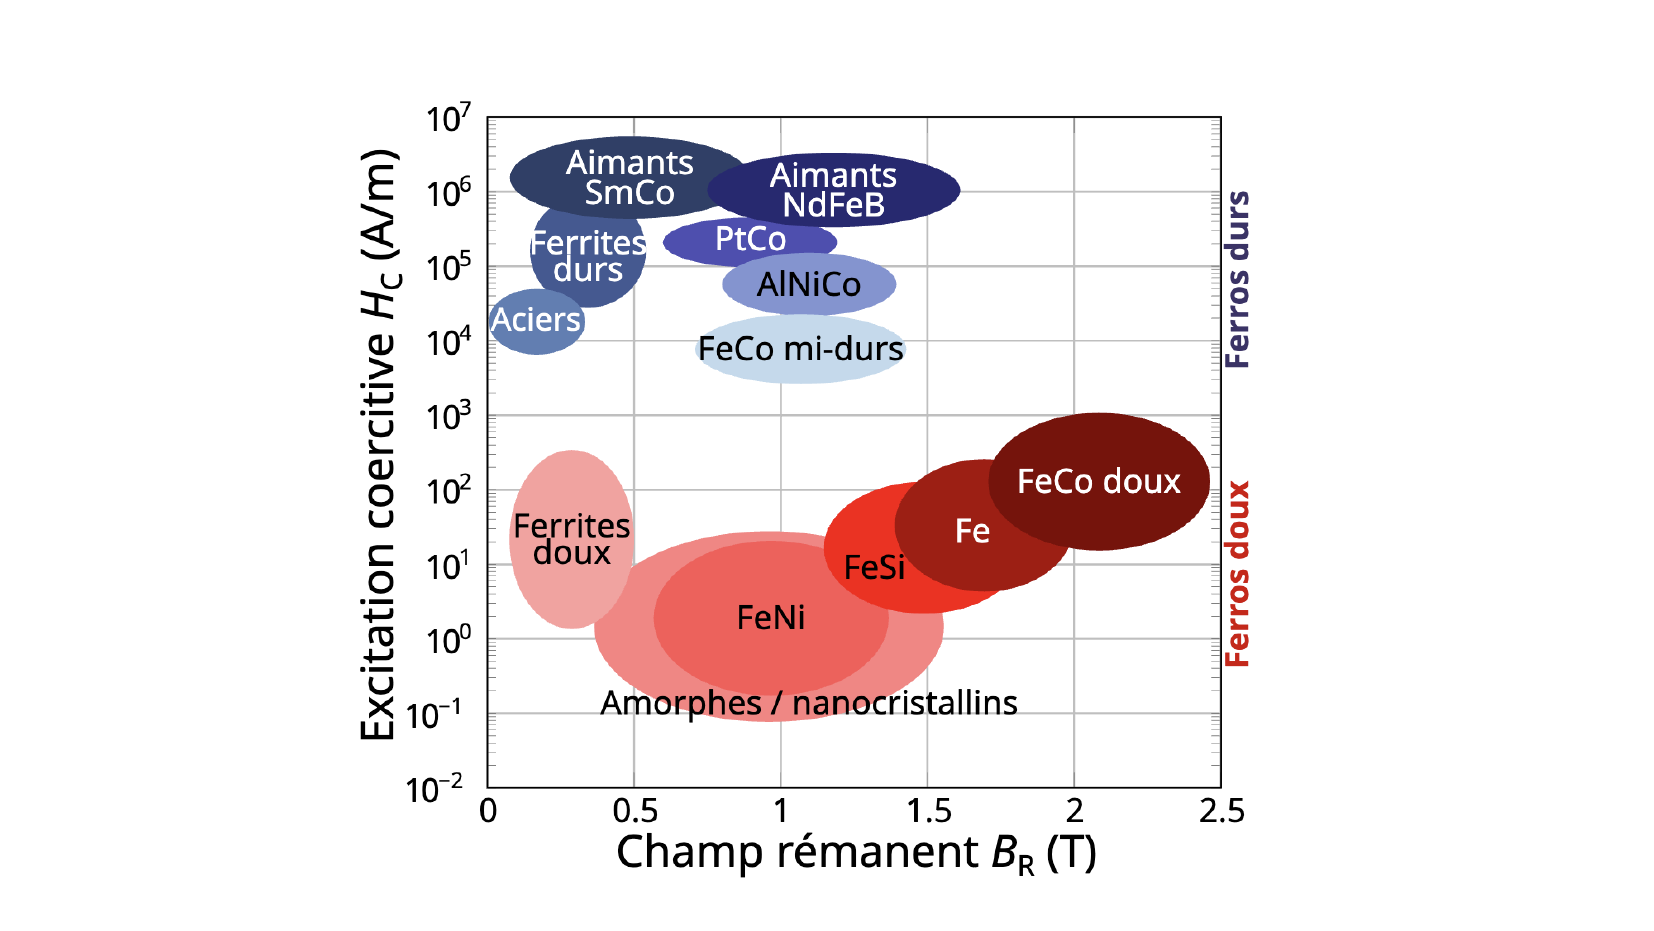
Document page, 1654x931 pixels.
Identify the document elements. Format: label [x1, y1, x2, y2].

picture [265, 58, 1300, 892]
